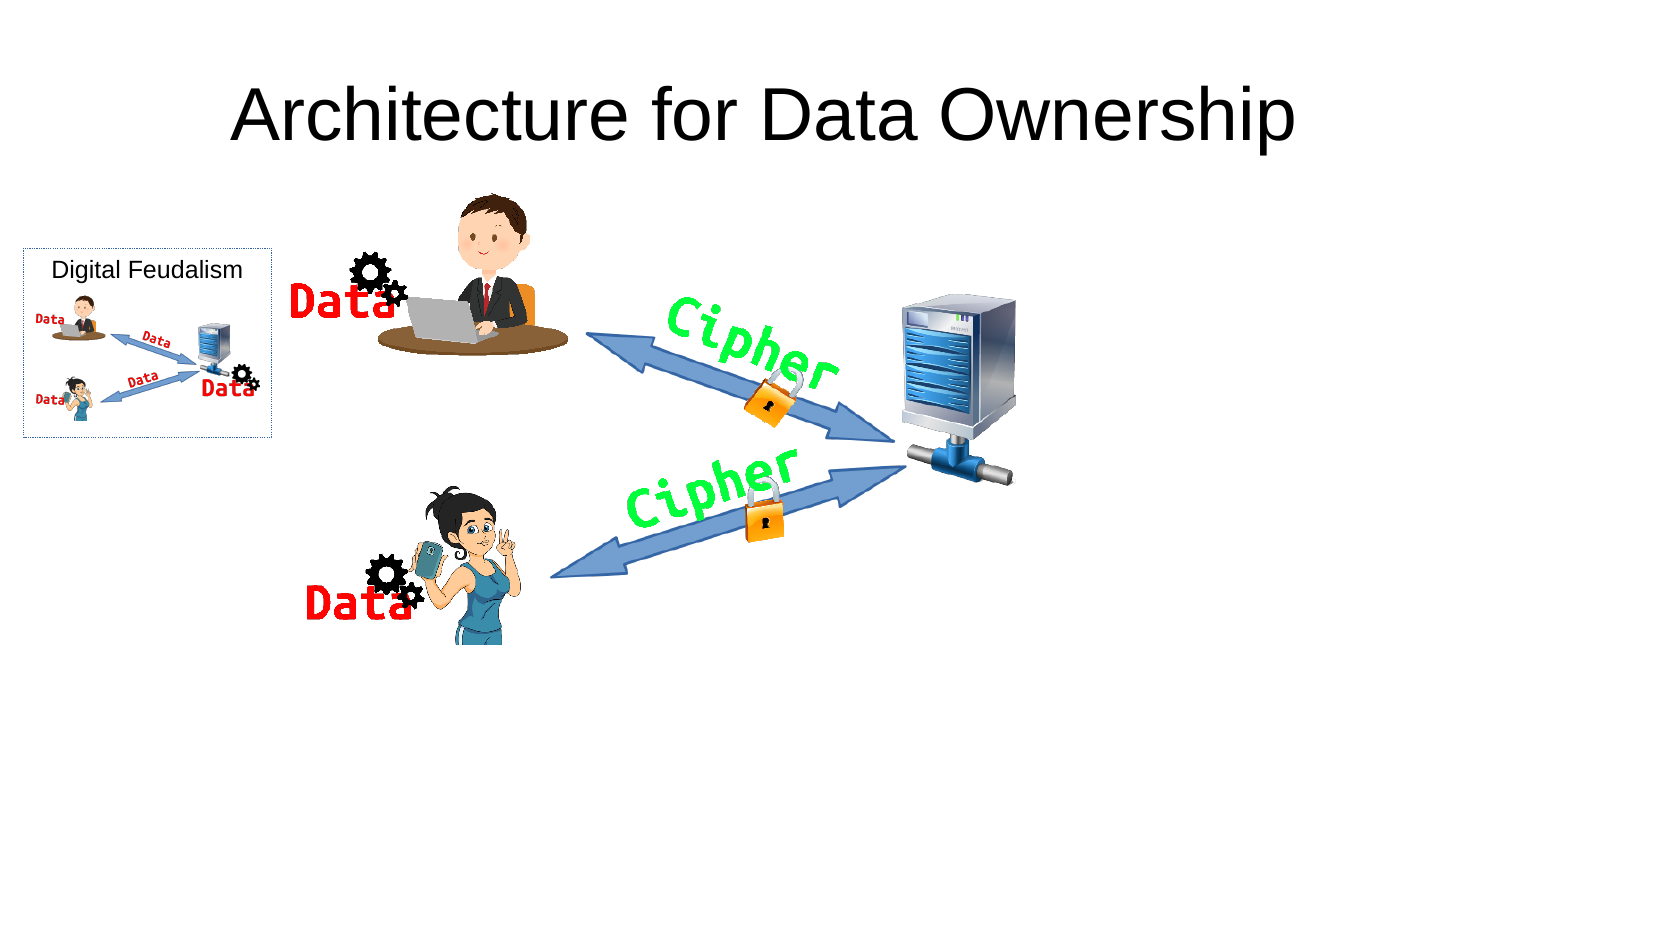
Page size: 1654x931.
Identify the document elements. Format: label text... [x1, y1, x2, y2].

picture [290, 192, 1016, 645]
title Architecture for Data Ownership [82, 37, 1571, 193]
text_box Digital Feudalism [36, 248, 273, 291]
picture [36, 295, 260, 421]
